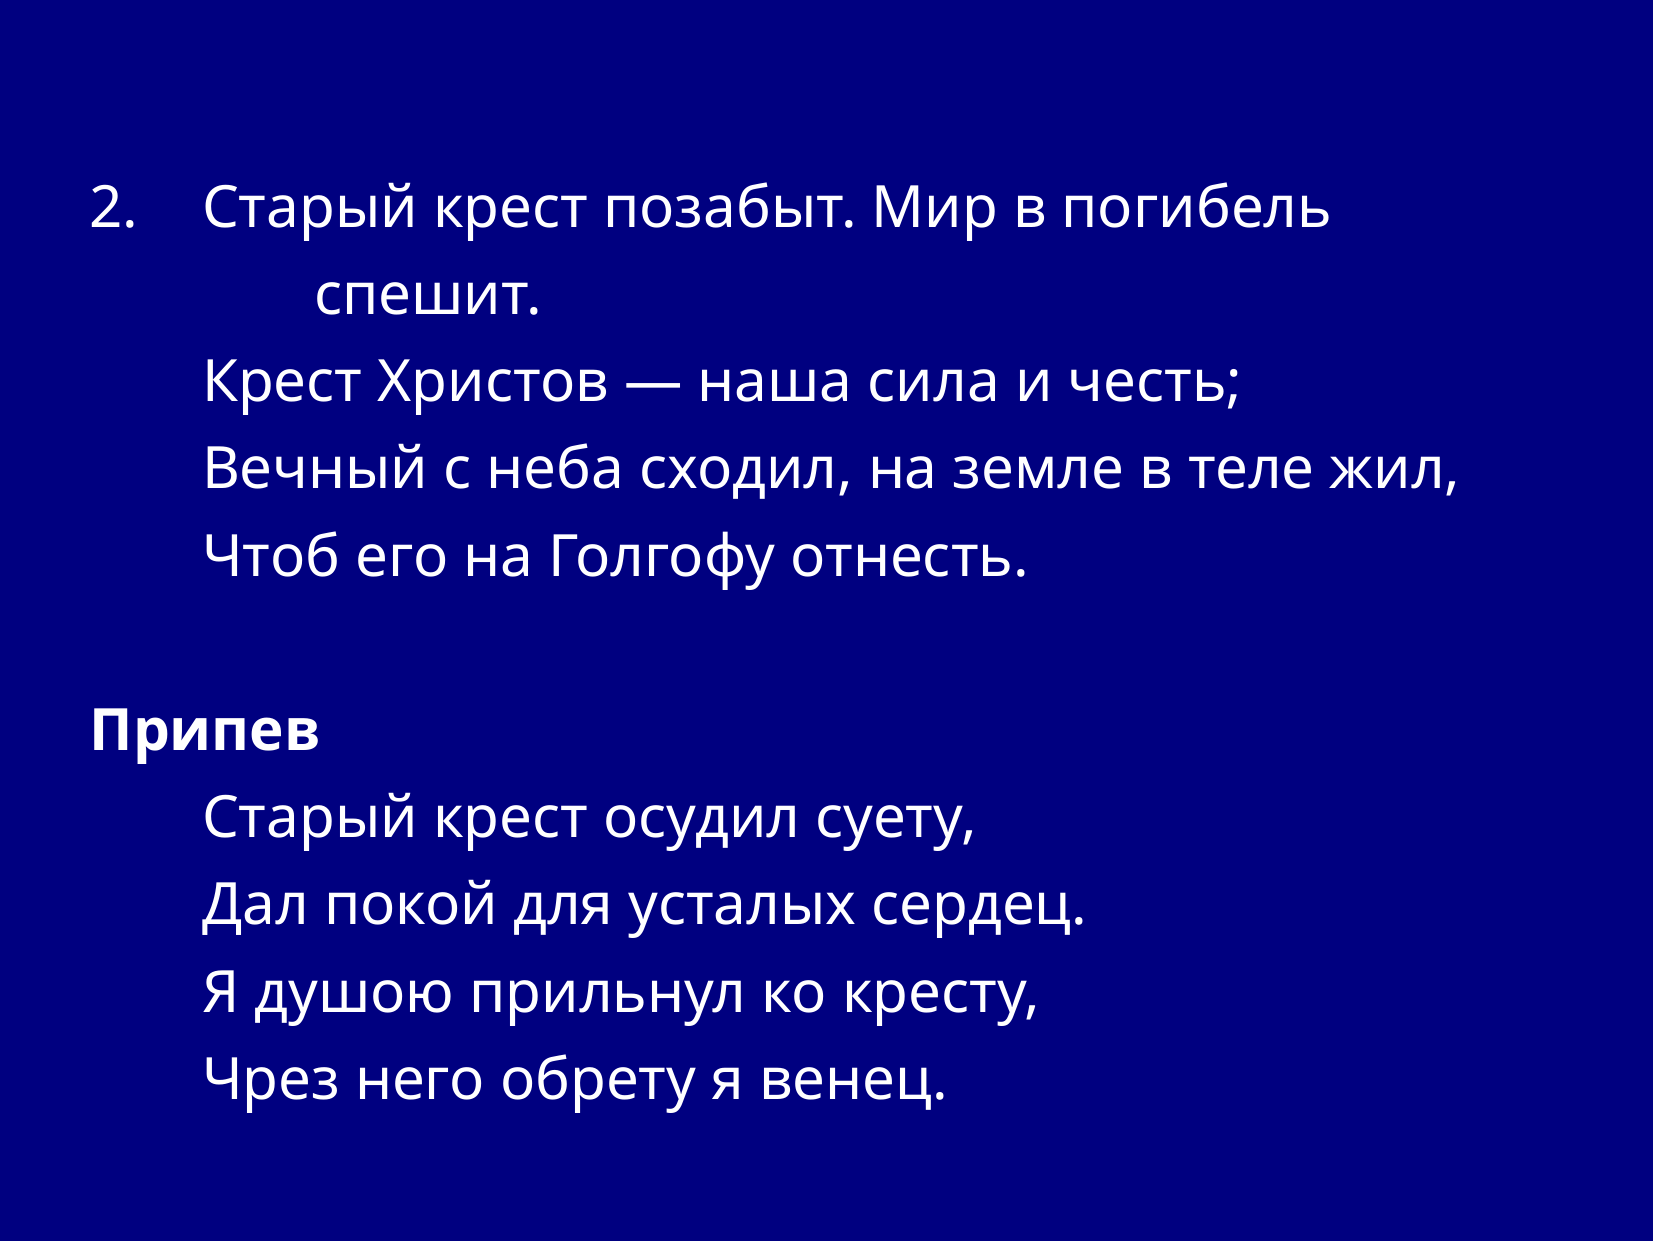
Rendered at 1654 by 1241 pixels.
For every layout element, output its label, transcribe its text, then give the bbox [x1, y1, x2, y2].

text_box 2. Старый крест позабыт. Мир в погибель спешит. Крест Христов — наша сила и честь; Вечный с неба сходил, на земле в теле жил, Чтоб его на Голгофу отнесть. Припев Старый крест осудил суету, Дал покой для усталых сердец. Я душою прильнул ко кресту, Чрез него обрету я венец. [75, 150, 1653, 1163]
